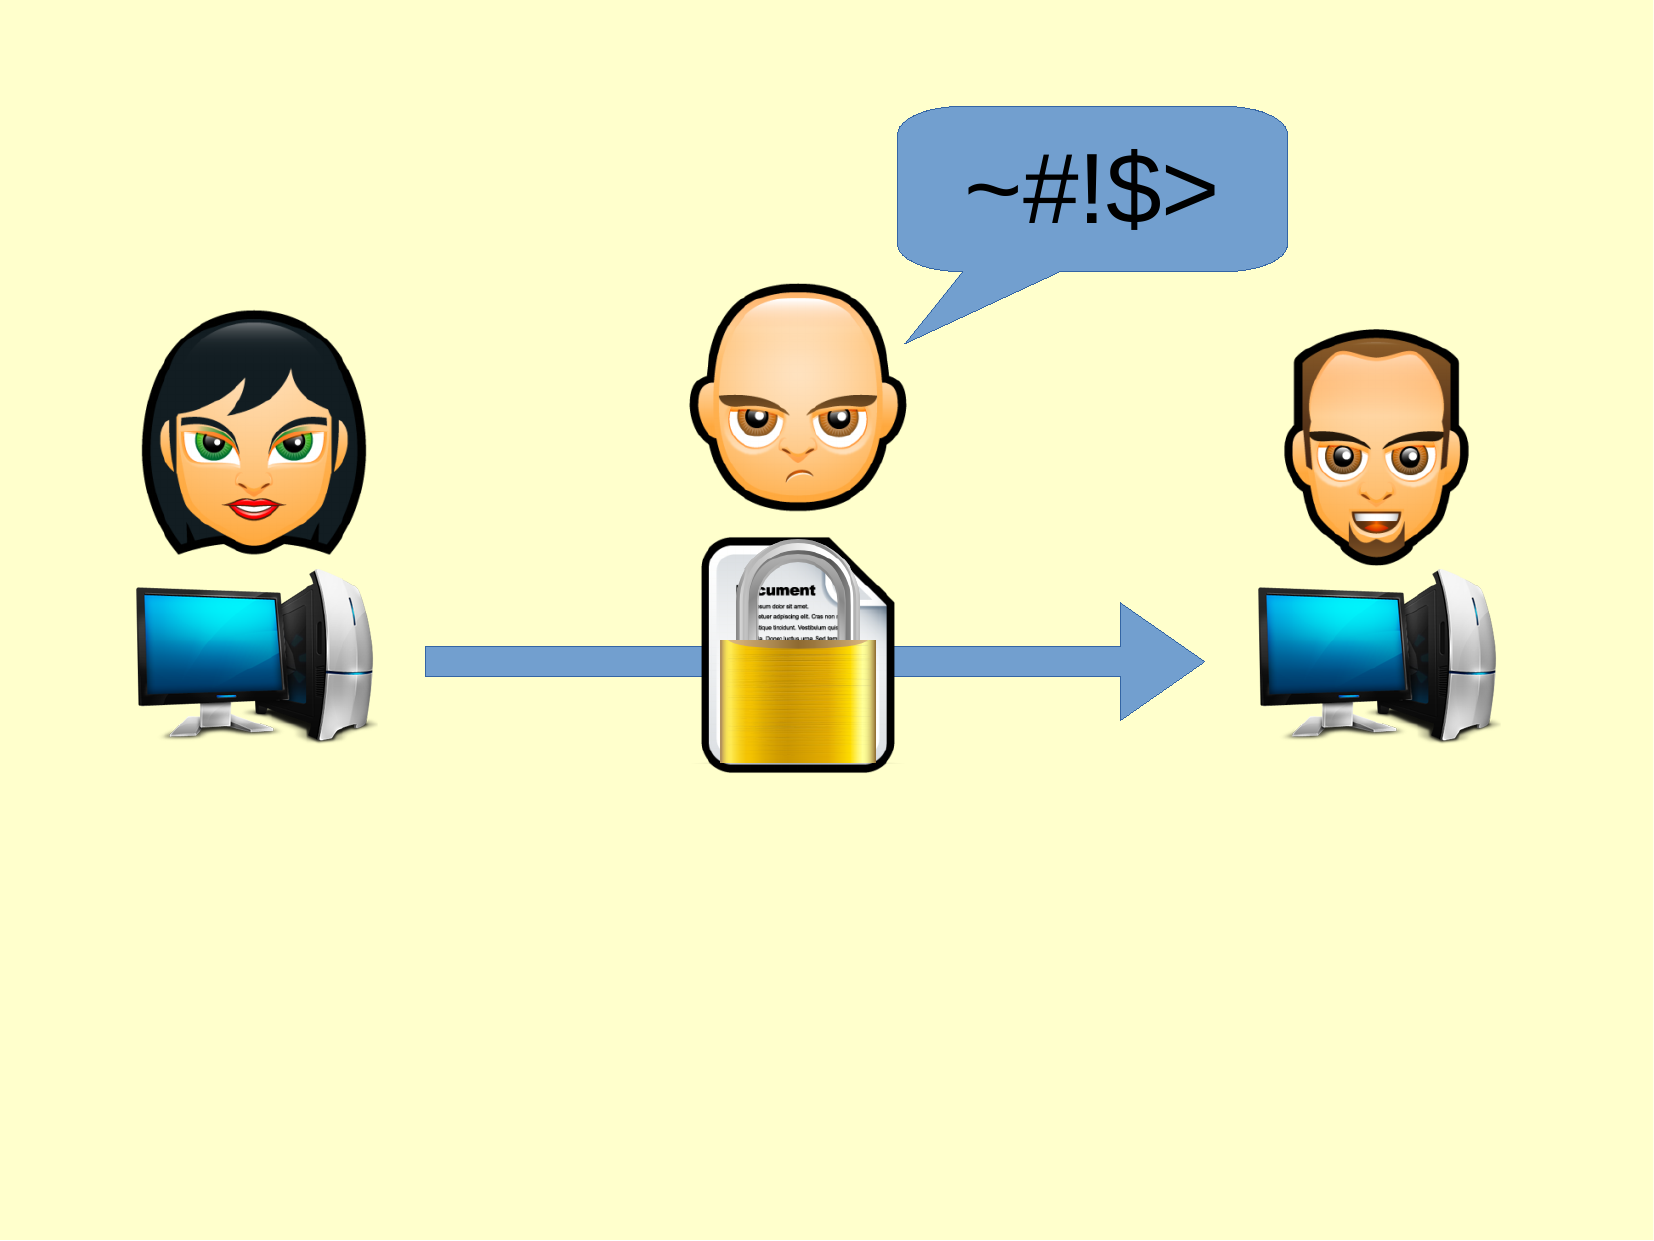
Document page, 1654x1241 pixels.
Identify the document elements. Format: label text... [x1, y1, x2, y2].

picture [129, 308, 378, 778]
picture [673, 531, 922, 778]
text_box [922, 602, 1205, 721]
text_box ~#!$> [897, 106, 1288, 344]
text_box [425, 646, 673, 677]
picture [673, 271, 922, 519]
picture [1251, 318, 1501, 778]
